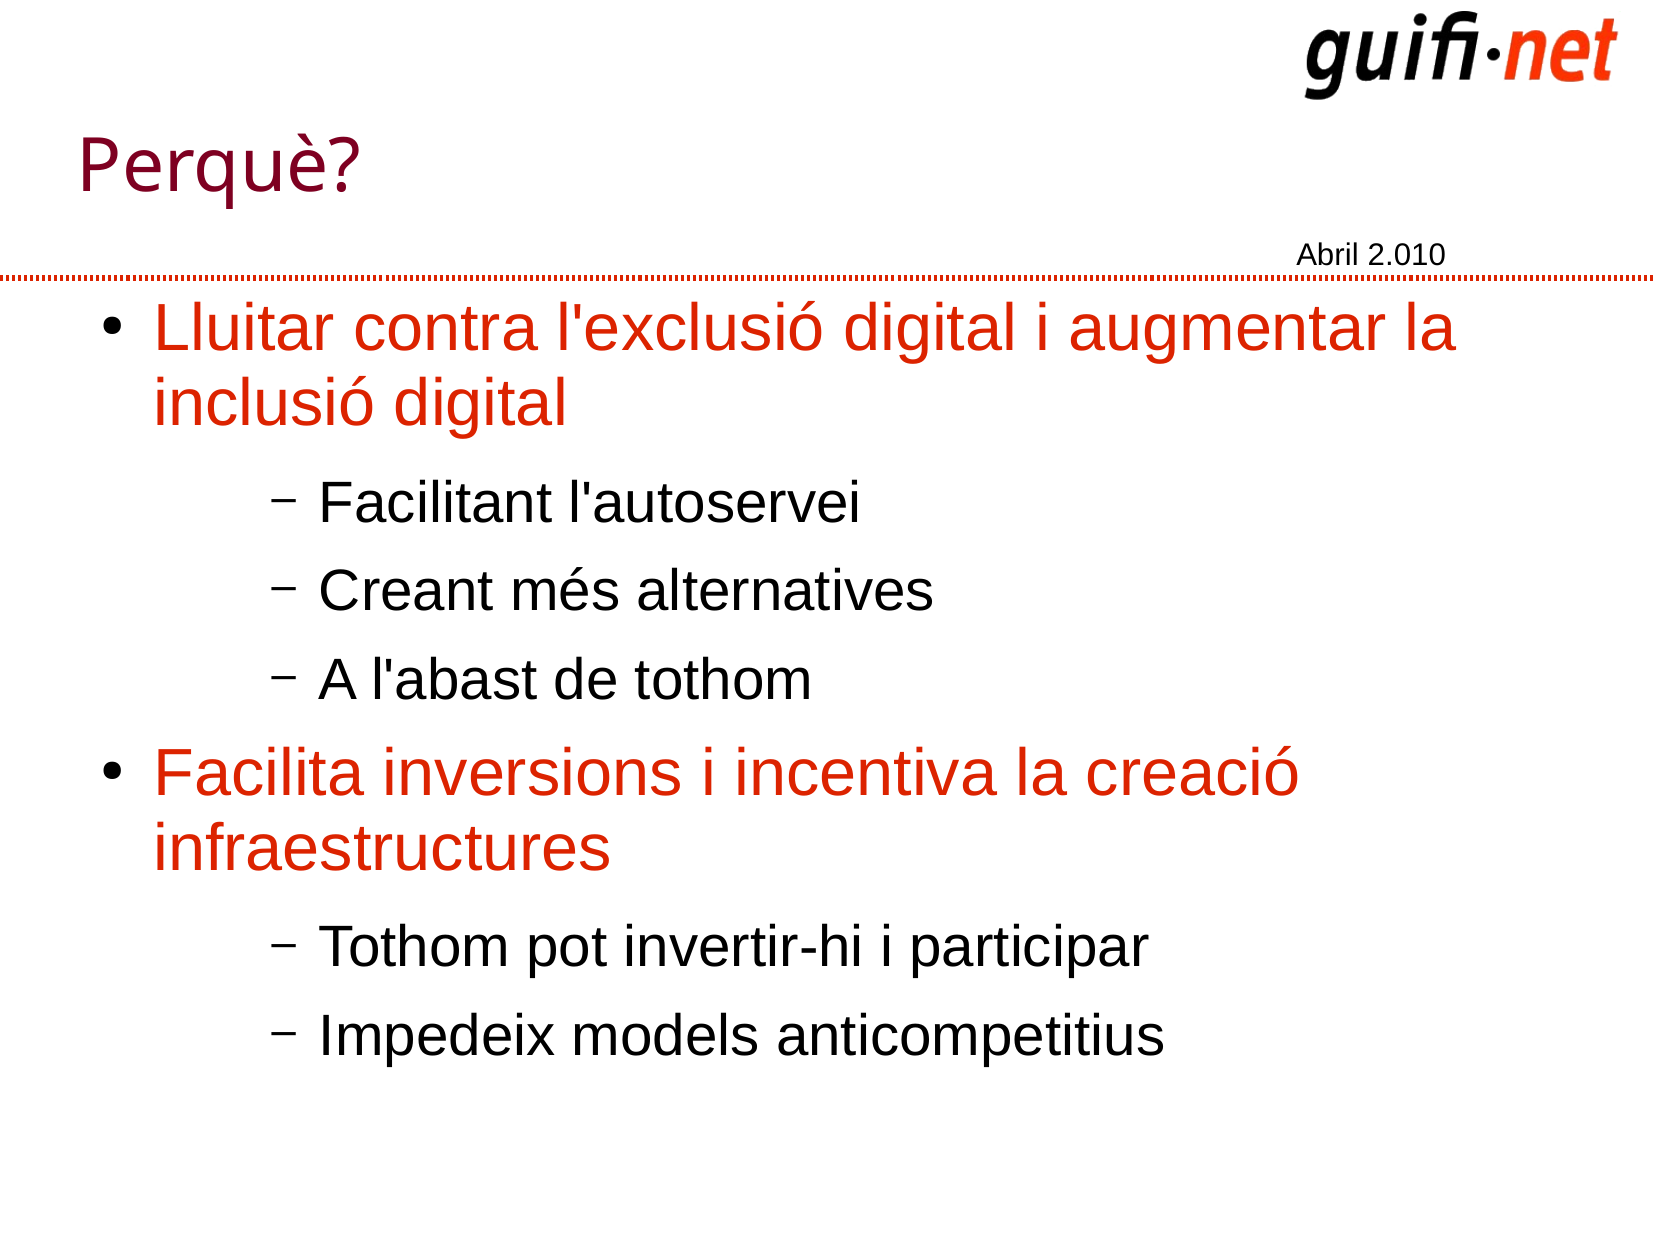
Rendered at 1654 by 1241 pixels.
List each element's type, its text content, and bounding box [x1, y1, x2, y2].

picture [1299, 11, 1625, 101]
list Lluitar contra l'exclusió digital i augmentar la inclusió digital Facilitant l'autoservei Creant més alternatives A l'abast de tothom Facilita inversions i incentiva la creació infraestructures Tothom pot invertir-hi i participar Impedeix models anticompetitius [82, 290, 1571, 1167]
title Perquè? [76, 66, 1093, 259]
